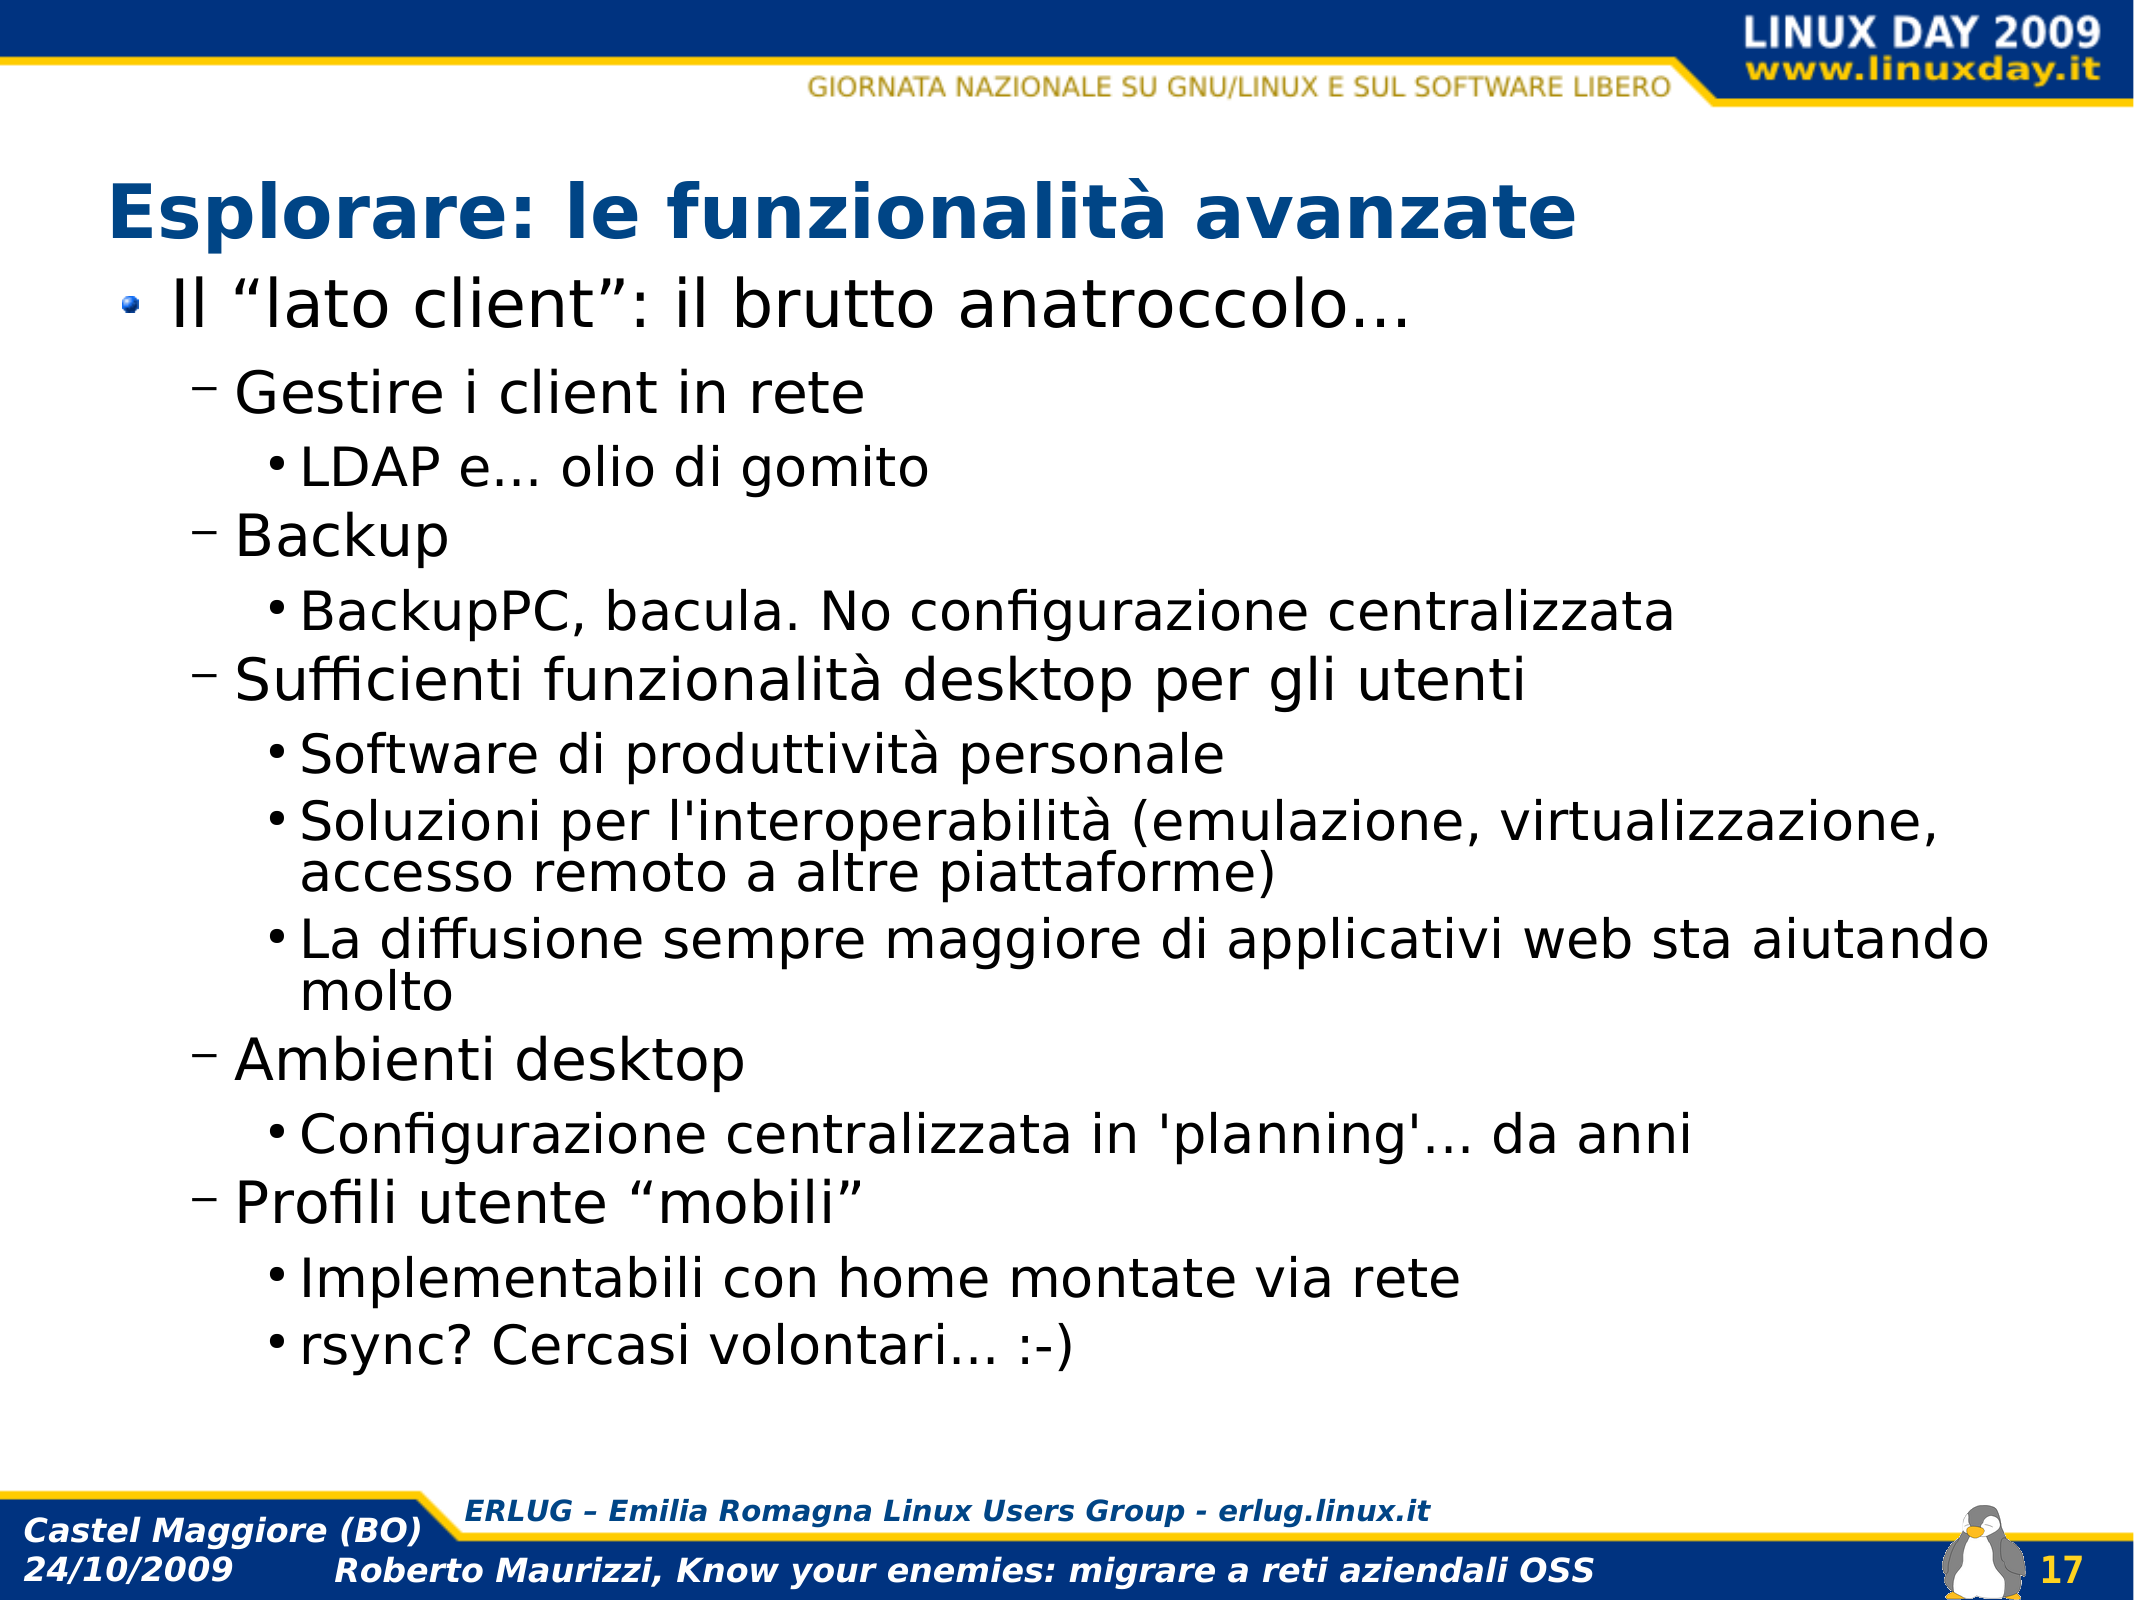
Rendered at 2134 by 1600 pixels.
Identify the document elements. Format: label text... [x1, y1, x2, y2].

list Il “lato client”: il brutto anatroccolo... Gestire i client in rete LDAP e... olio di gomito Backup BackupPC, bacula. No configurazione centralizzata Sufficienti funzionalità desktop per gli utenti Software di produttività personale Soluzioni per l'interoperabilità (emulazione, virtualizzazione, accesso remoto a altre piattaforme) La diffusione sempre maggiore di applicativi web sta aiutando molto Ambienti desktop Configurazione centralizzata in 'planning'... da anni Profili utente “mobili” Implementabili con home montate via rete rsync? Cercasi volontari... :-) [106, 265, 2027, 1492]
title Esplorare: le funzionalità avanzate [106, 159, 2080, 267]
picture [0, 0, 2134, 1600]
